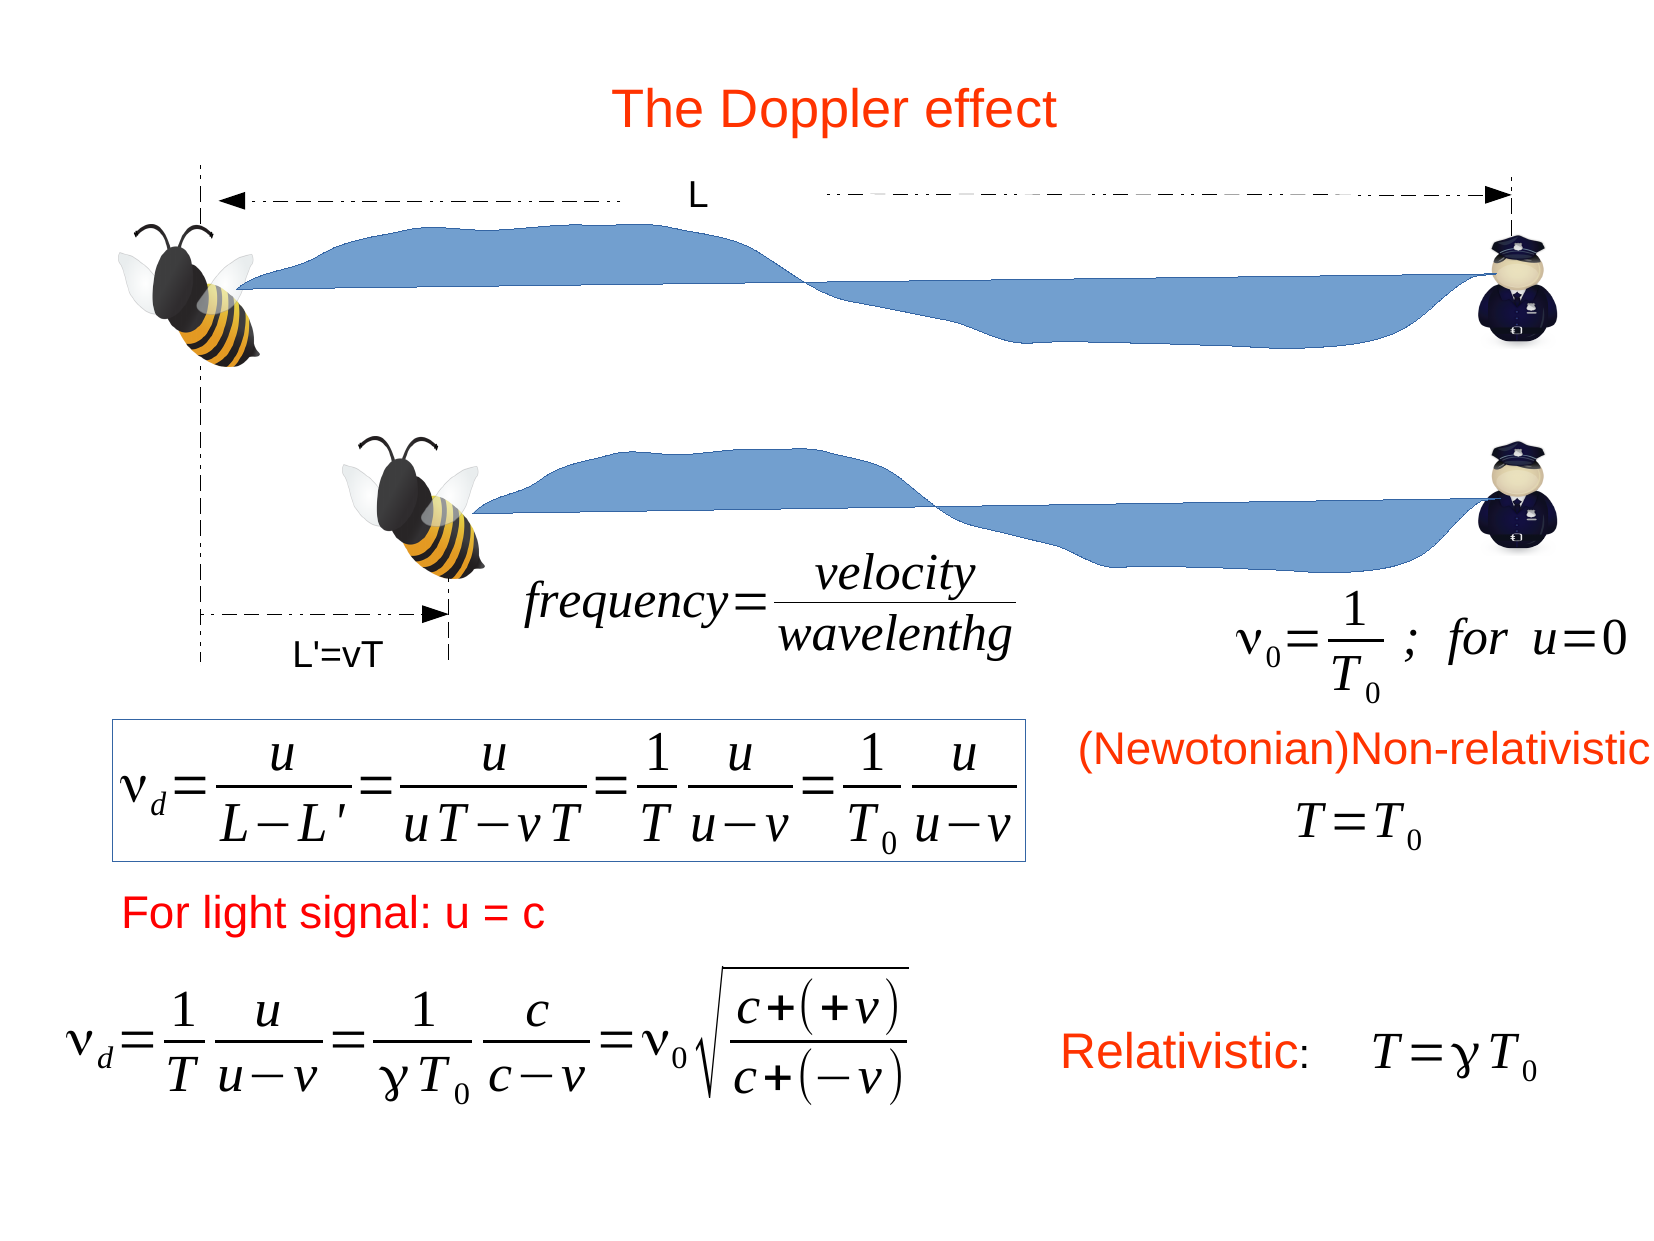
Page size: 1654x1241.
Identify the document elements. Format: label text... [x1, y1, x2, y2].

chart [1287, 791, 1430, 857]
chart [58, 963, 916, 1112]
text_box The Doppler effect [596, 70, 1072, 151]
picture [342, 436, 485, 579]
text_box Relativistic: [1045, 1015, 1337, 1091]
text_box L'=vT [277, 625, 401, 686]
picture [118, 224, 260, 367]
text_box (Newotonian)Non-relativistic: [1062, 715, 1654, 786]
picture [1464, 230, 1571, 349]
text_box L [673, 166, 724, 226]
picture [1464, 436, 1571, 556]
chart [112, 719, 1026, 862]
text_box [236, 224, 1497, 349]
chart [516, 542, 1024, 662]
chart [1228, 578, 1636, 710]
text_box For light signal: u = c [106, 879, 561, 950]
chart [1364, 1021, 1545, 1088]
text_box [472, 448, 1501, 573]
